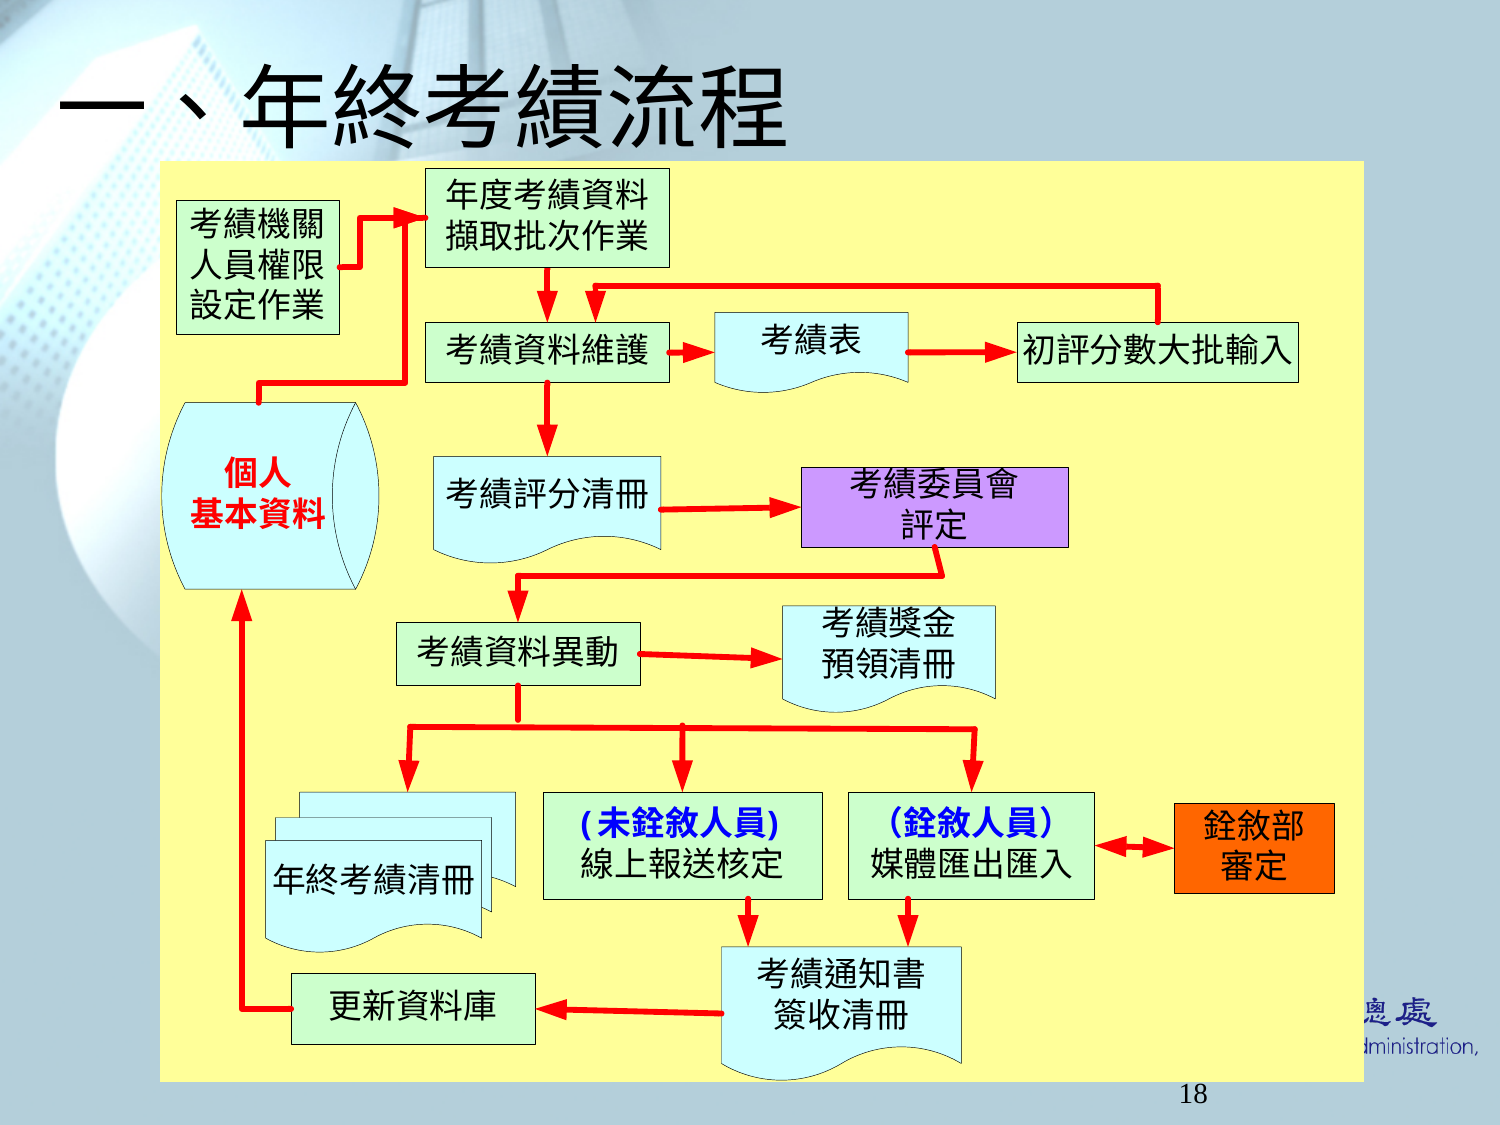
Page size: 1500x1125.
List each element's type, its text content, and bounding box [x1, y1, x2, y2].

text_box [1163, 1066, 1477, 1125]
text_box 一、年終考績流程 [41, 43, 1471, 155]
chart [159, 160, 1364, 1083]
